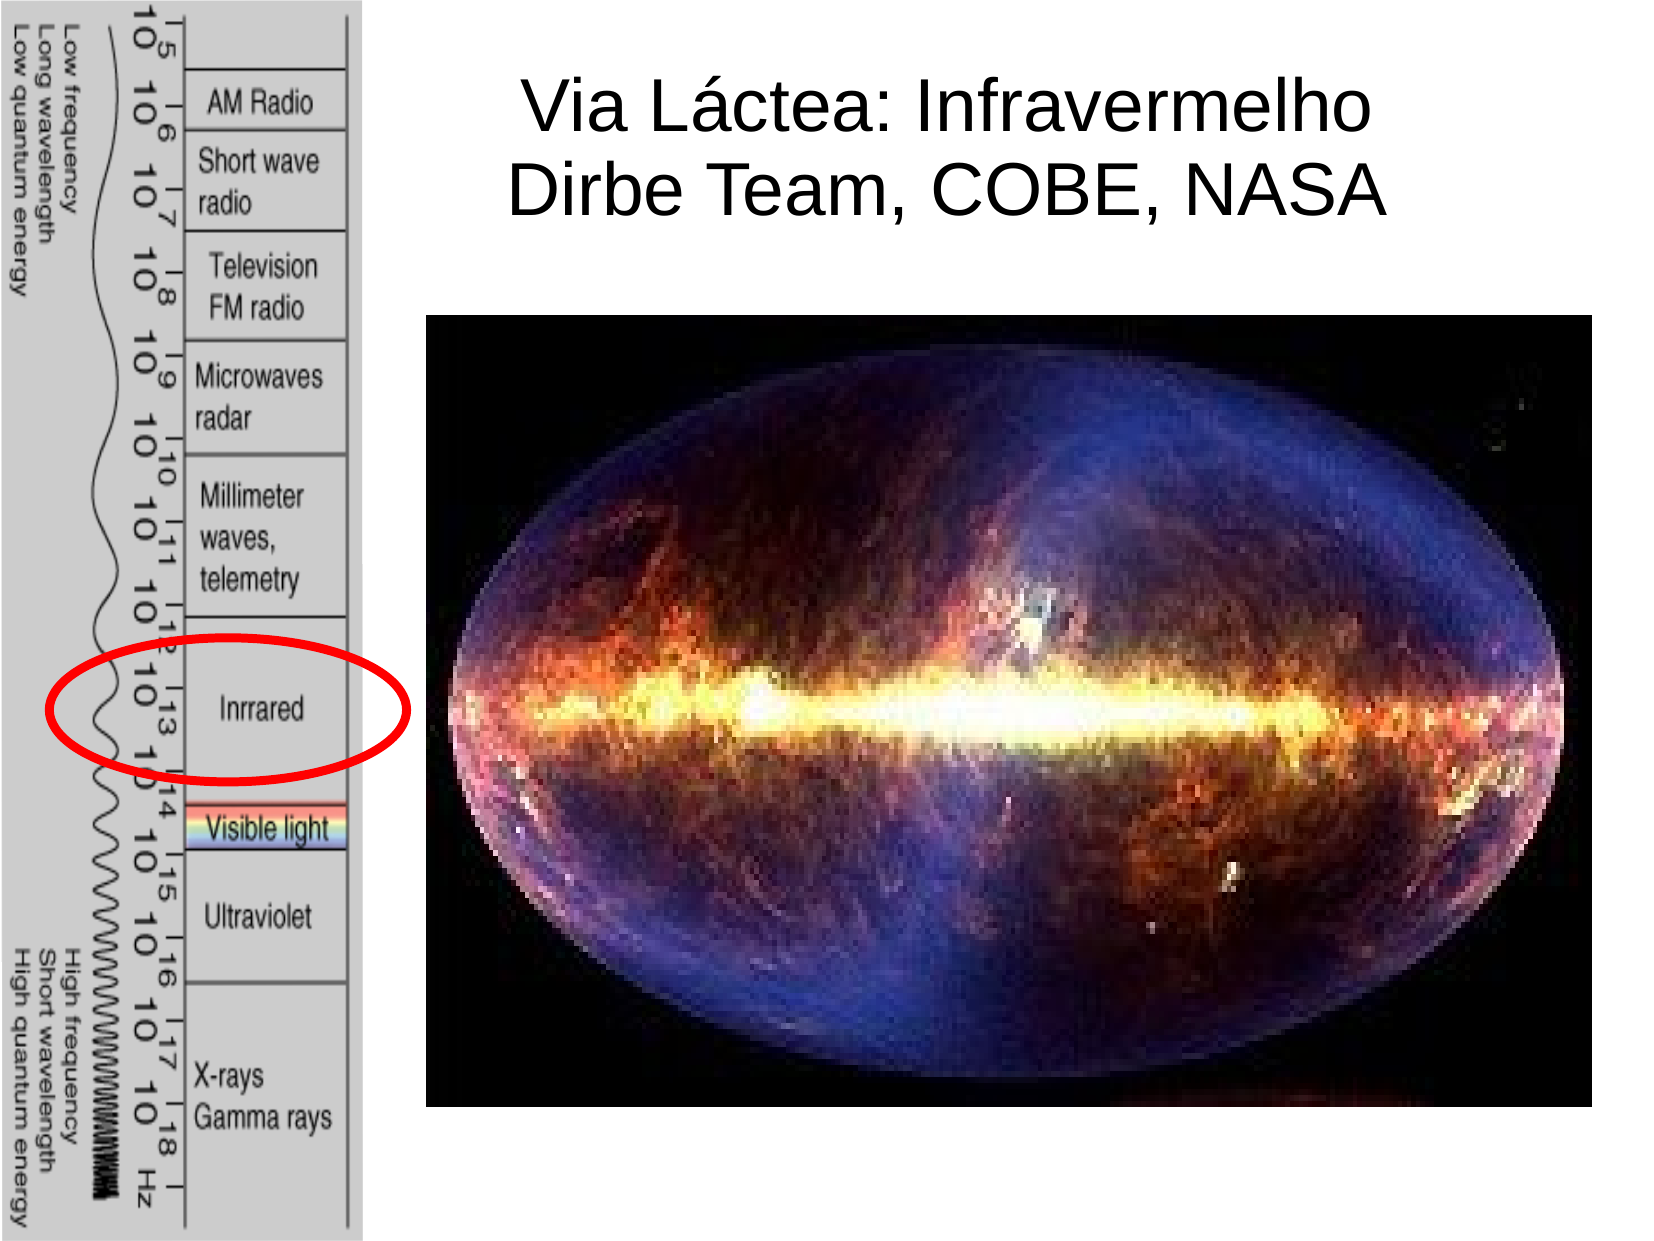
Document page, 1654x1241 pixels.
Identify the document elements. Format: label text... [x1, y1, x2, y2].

picture [426, 315, 1592, 1108]
picture [54, 643, 363, 777]
title Via Láctea: Infravermelho Dirbe Team, COBE, NASA [363, 43, 1654, 251]
picture [0, 0, 363, 1241]
